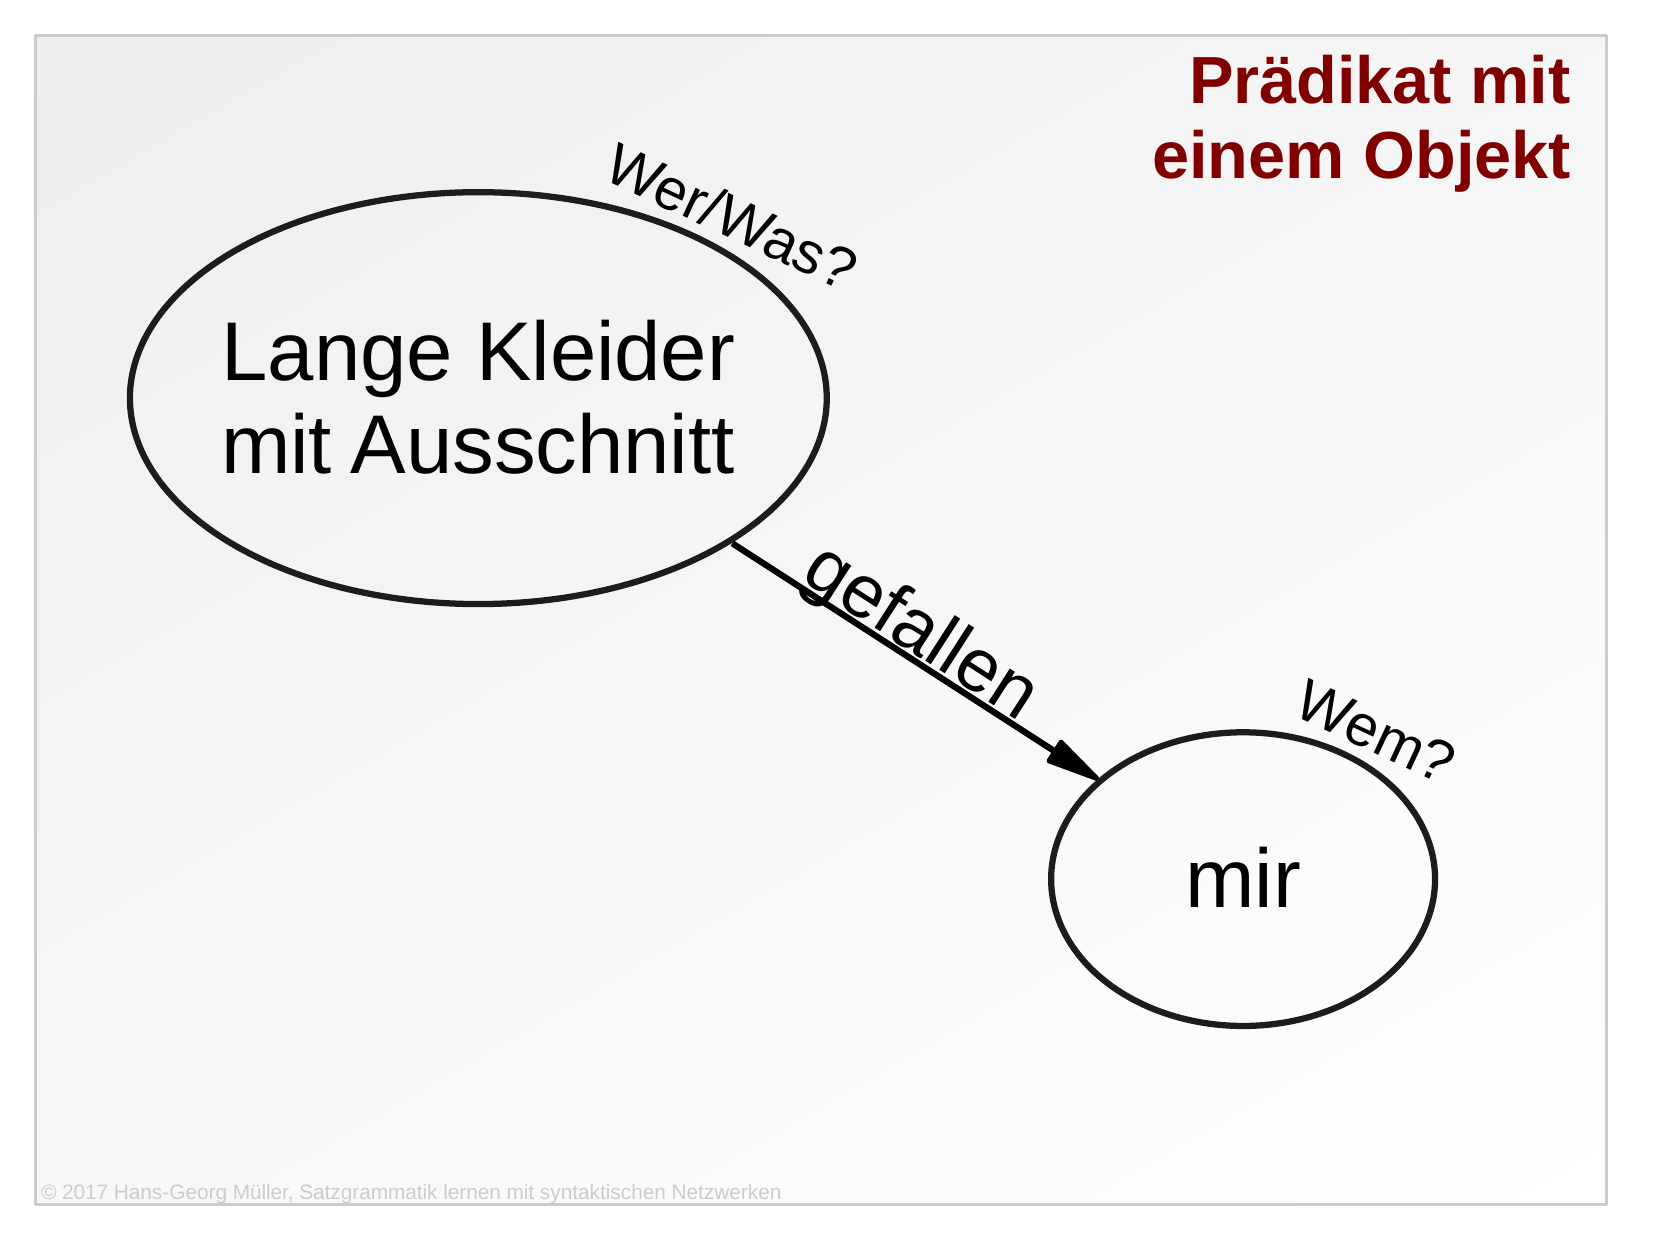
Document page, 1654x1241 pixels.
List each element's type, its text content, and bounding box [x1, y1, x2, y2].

text_box Wer/Was? [577, 117, 885, 321]
text_box Lange Kleider mit Ausschnitt [129, 192, 827, 605]
title Prädikat mit einem Objekt [82, 43, 1571, 193]
text_box Wem? [1269, 653, 1491, 814]
text_box mir [1051, 732, 1436, 1026]
